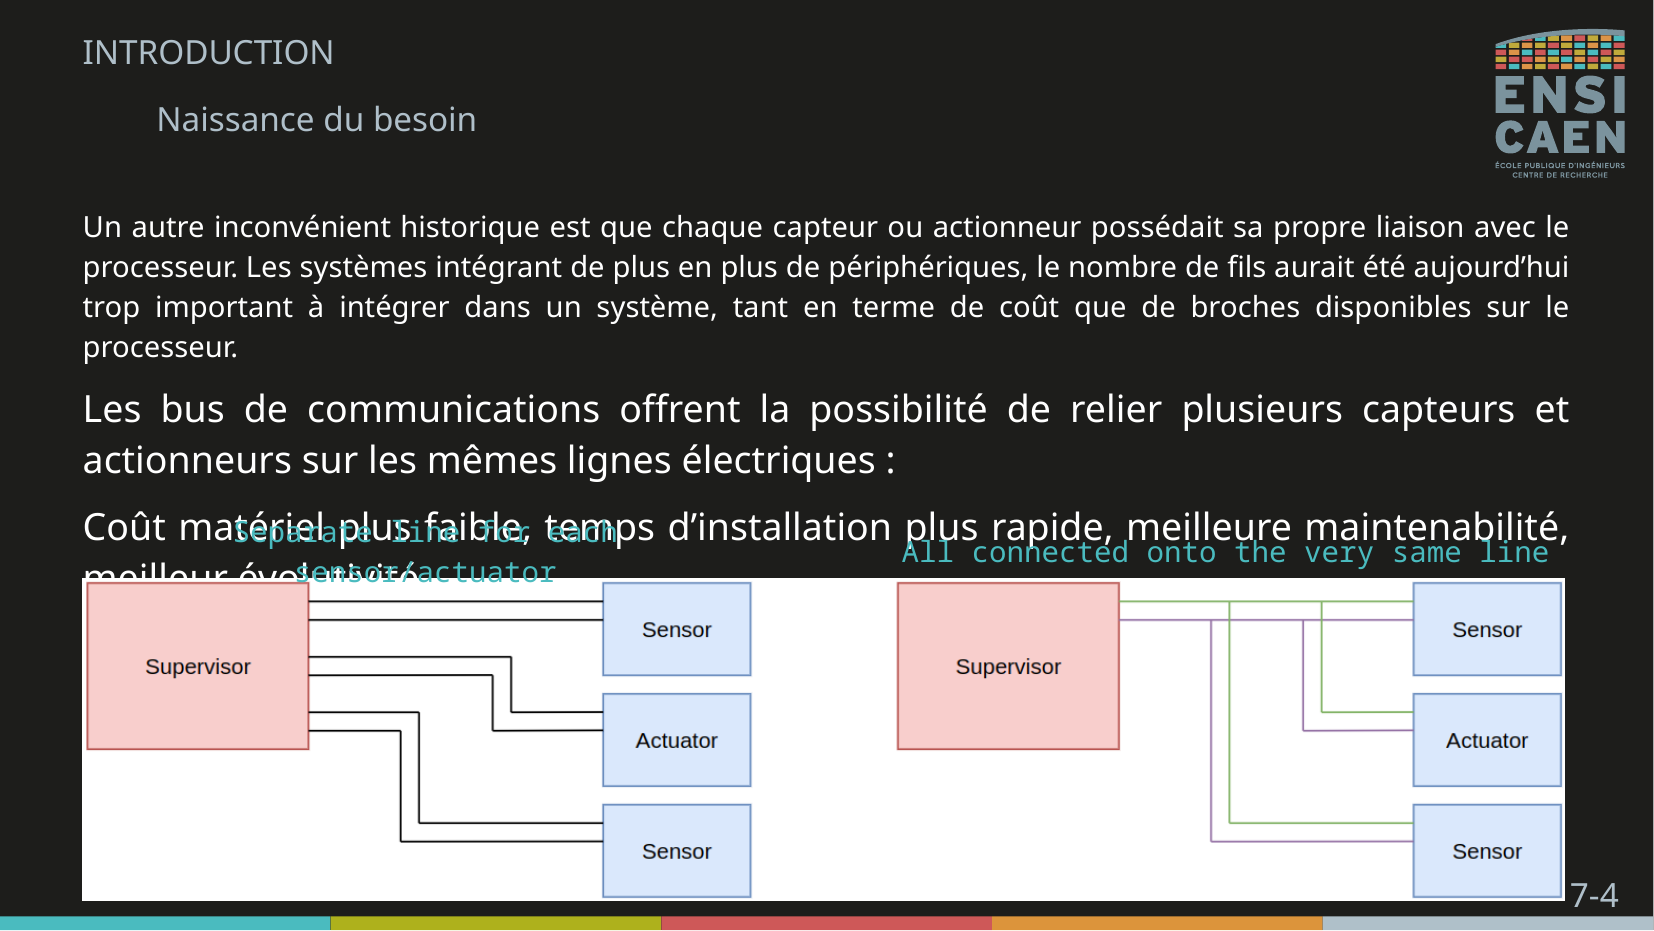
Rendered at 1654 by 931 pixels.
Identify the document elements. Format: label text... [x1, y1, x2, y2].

title INTRODUCTION Naissance du besoin [82, 0, 1467, 148]
list Un autre inconvénient historique est que chaque capteur ou actionneur possédait sa propre liaison avec le processeur. Les systèmes intégrant de plus en plus de périphériques, le nombre de fils aurait été aujourd’hui trop important à intégrer dans un système, tant en terme de coût que de broches disponibles sur le processeur. Les bus de communications offrent la possibilité de relier plusieurs capteurs et actionneurs sur les mêmes lignes électriques : Coût matériel plus faible, temps d’installation plus rapide, meilleure maintenabilité, meilleur évolutivité, … [82, 206, 1571, 916]
text_box All connected onto the very same line [885, 528, 1565, 574]
text_box Separate line for each sensor/actuator [82, 528, 768, 574]
picture [82, 578, 1565, 901]
